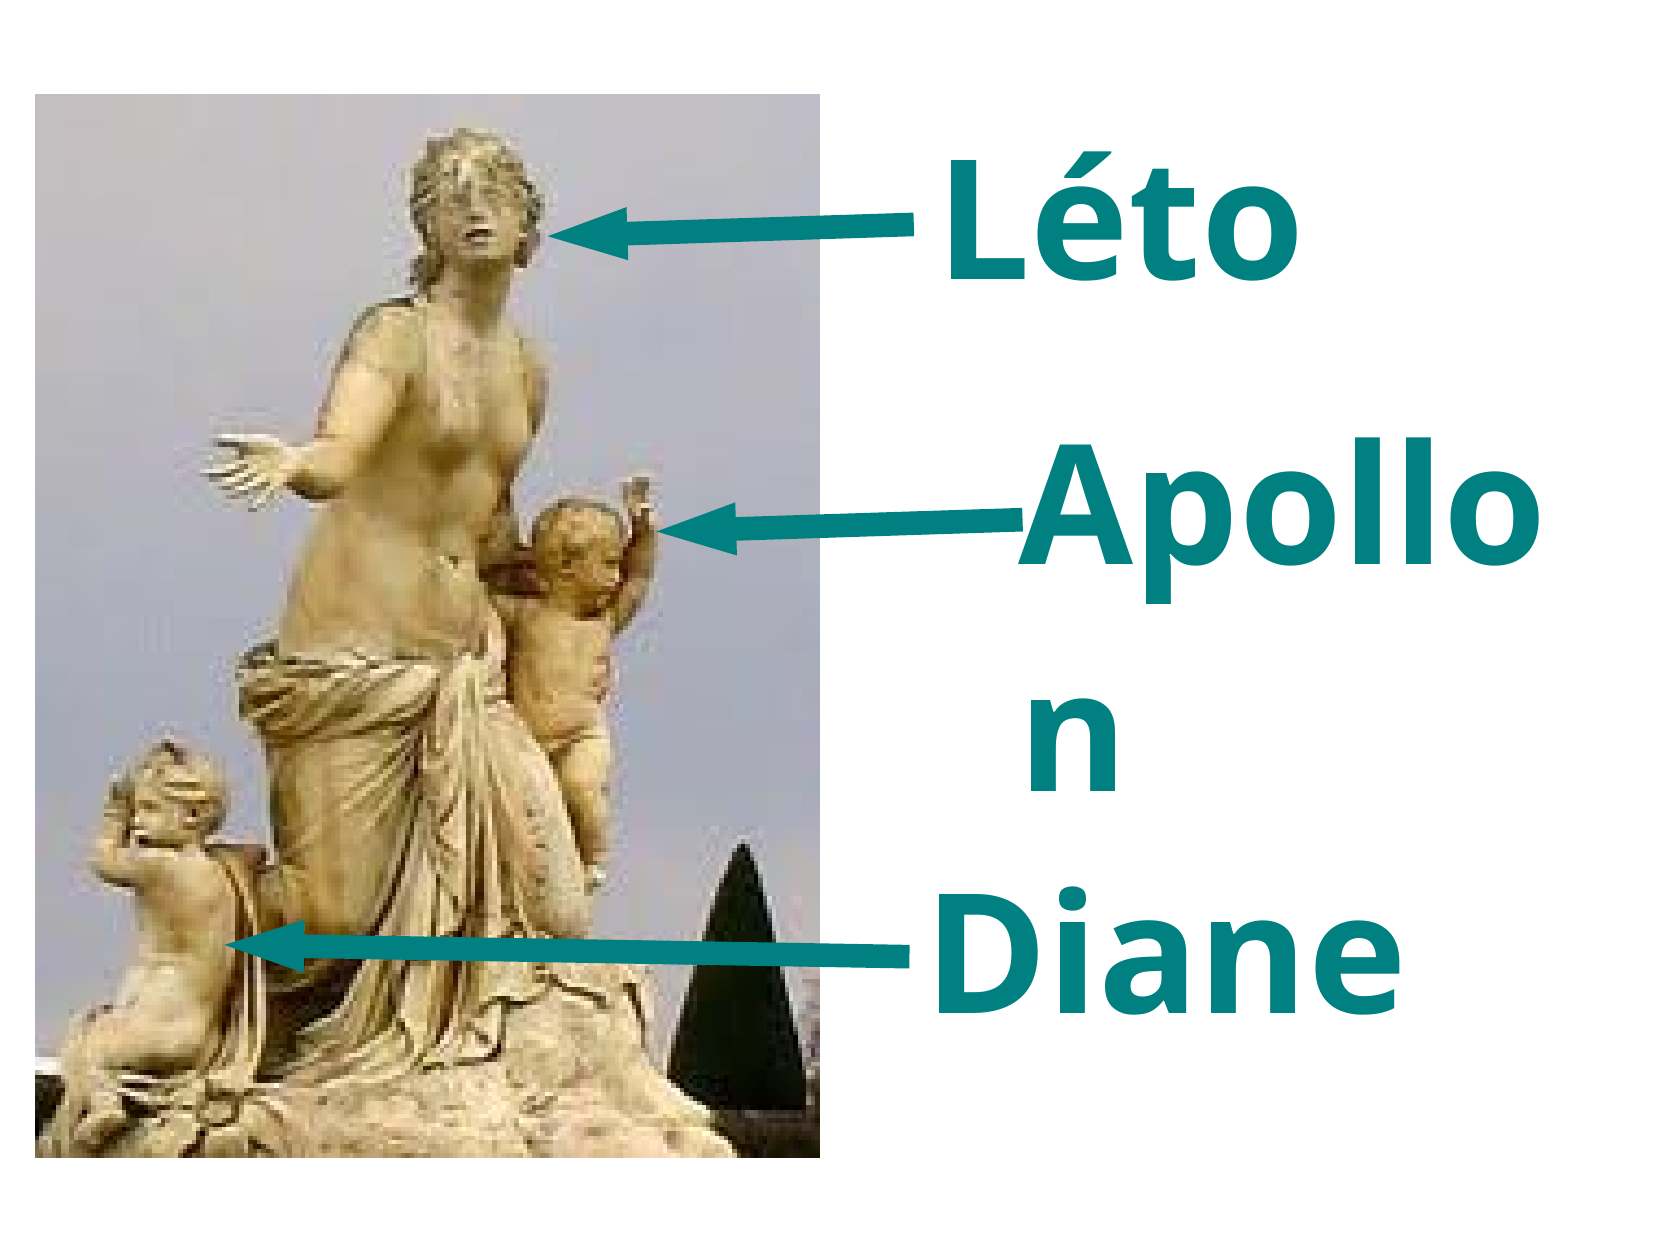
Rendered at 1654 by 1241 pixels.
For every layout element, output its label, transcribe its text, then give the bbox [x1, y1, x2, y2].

text_box Apollon [1003, 378, 1654, 662]
picture [35, 94, 820, 1158]
text_box Léto [921, 94, 1536, 342]
text_box Diane [909, 827, 1560, 1075]
